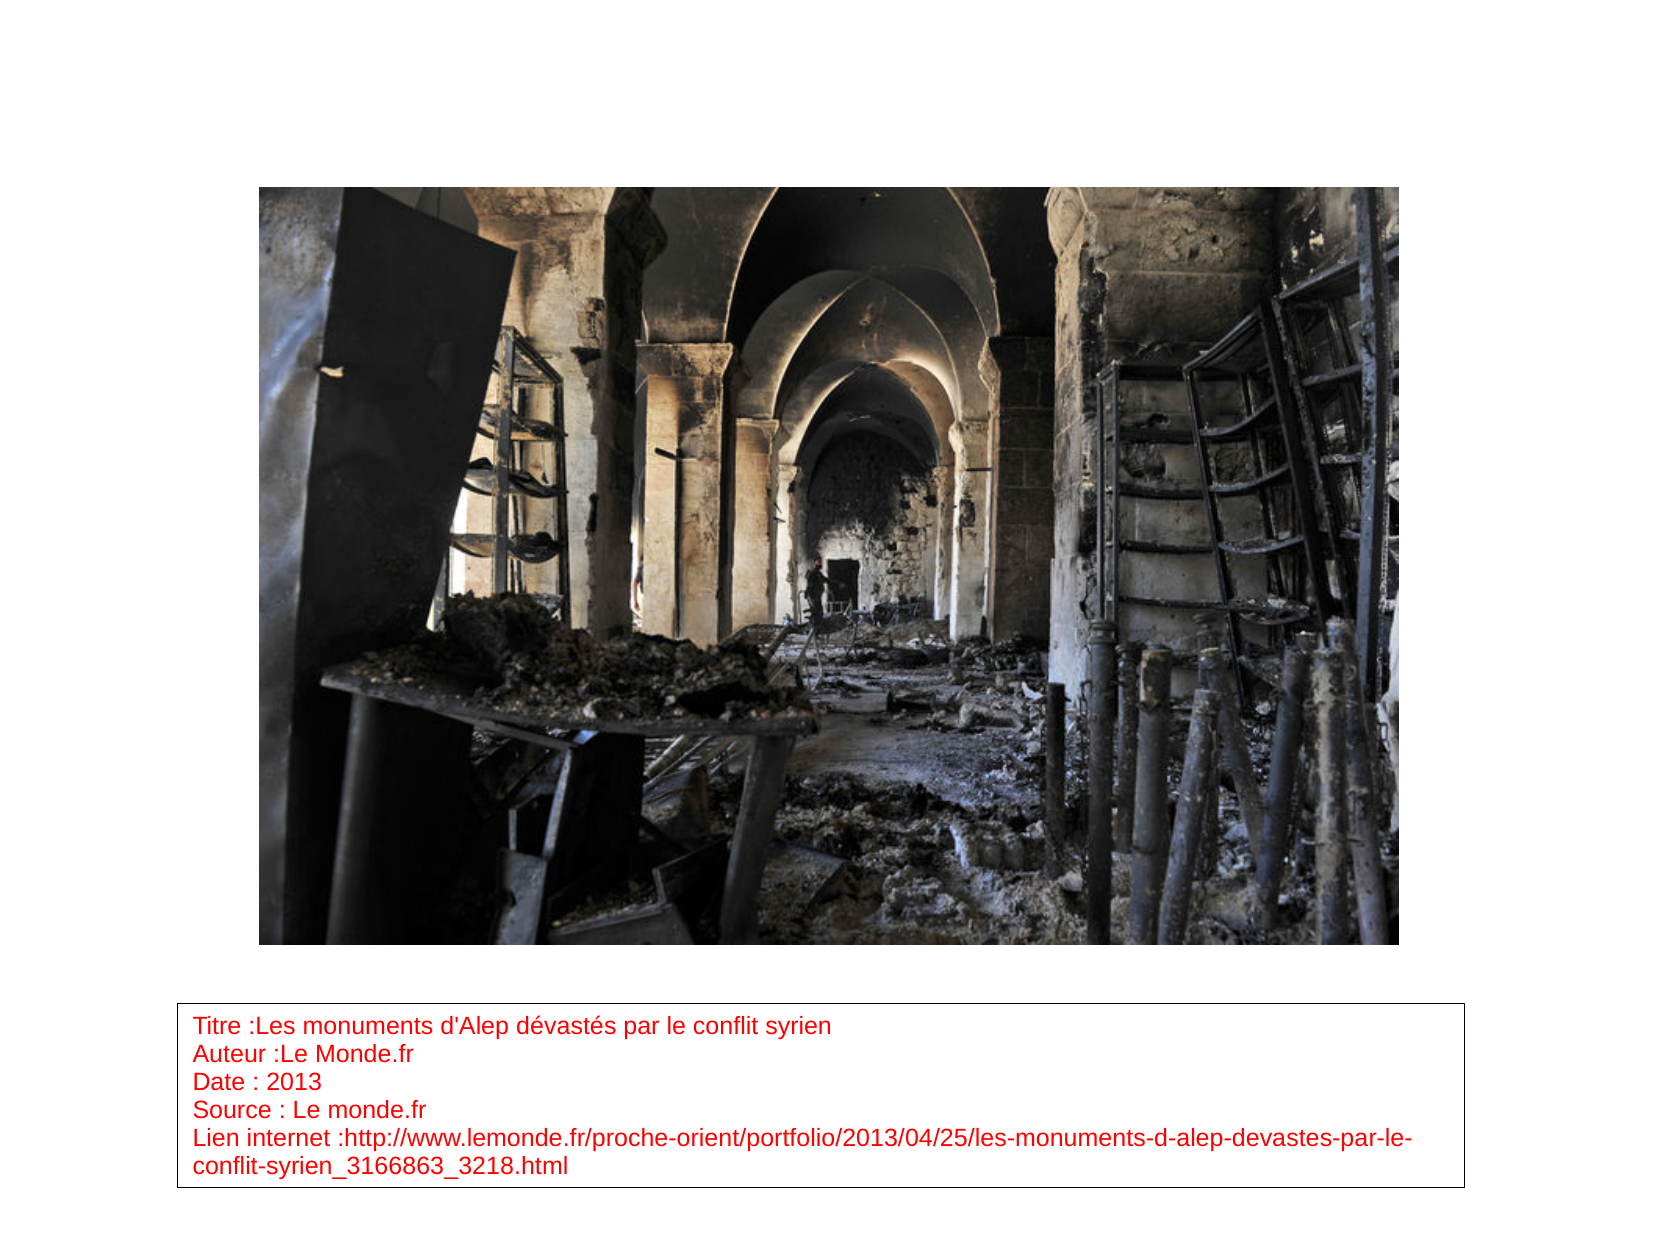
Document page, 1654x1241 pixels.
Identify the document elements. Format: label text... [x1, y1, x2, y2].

text_box Titre :Les monuments d'Alep dévastés par le conflit syrien Auteur :Le Monde.fr Date : 2013 Source : Le monde.fr Lien internet :http://www.lemonde.fr/proche-orient/portfolio/2013/04/25/les-monuments-d-alep-devastes-par-le-conflit-syrien_3166863_3218.html [177, 1003, 1465, 1188]
picture [259, 187, 1399, 945]
